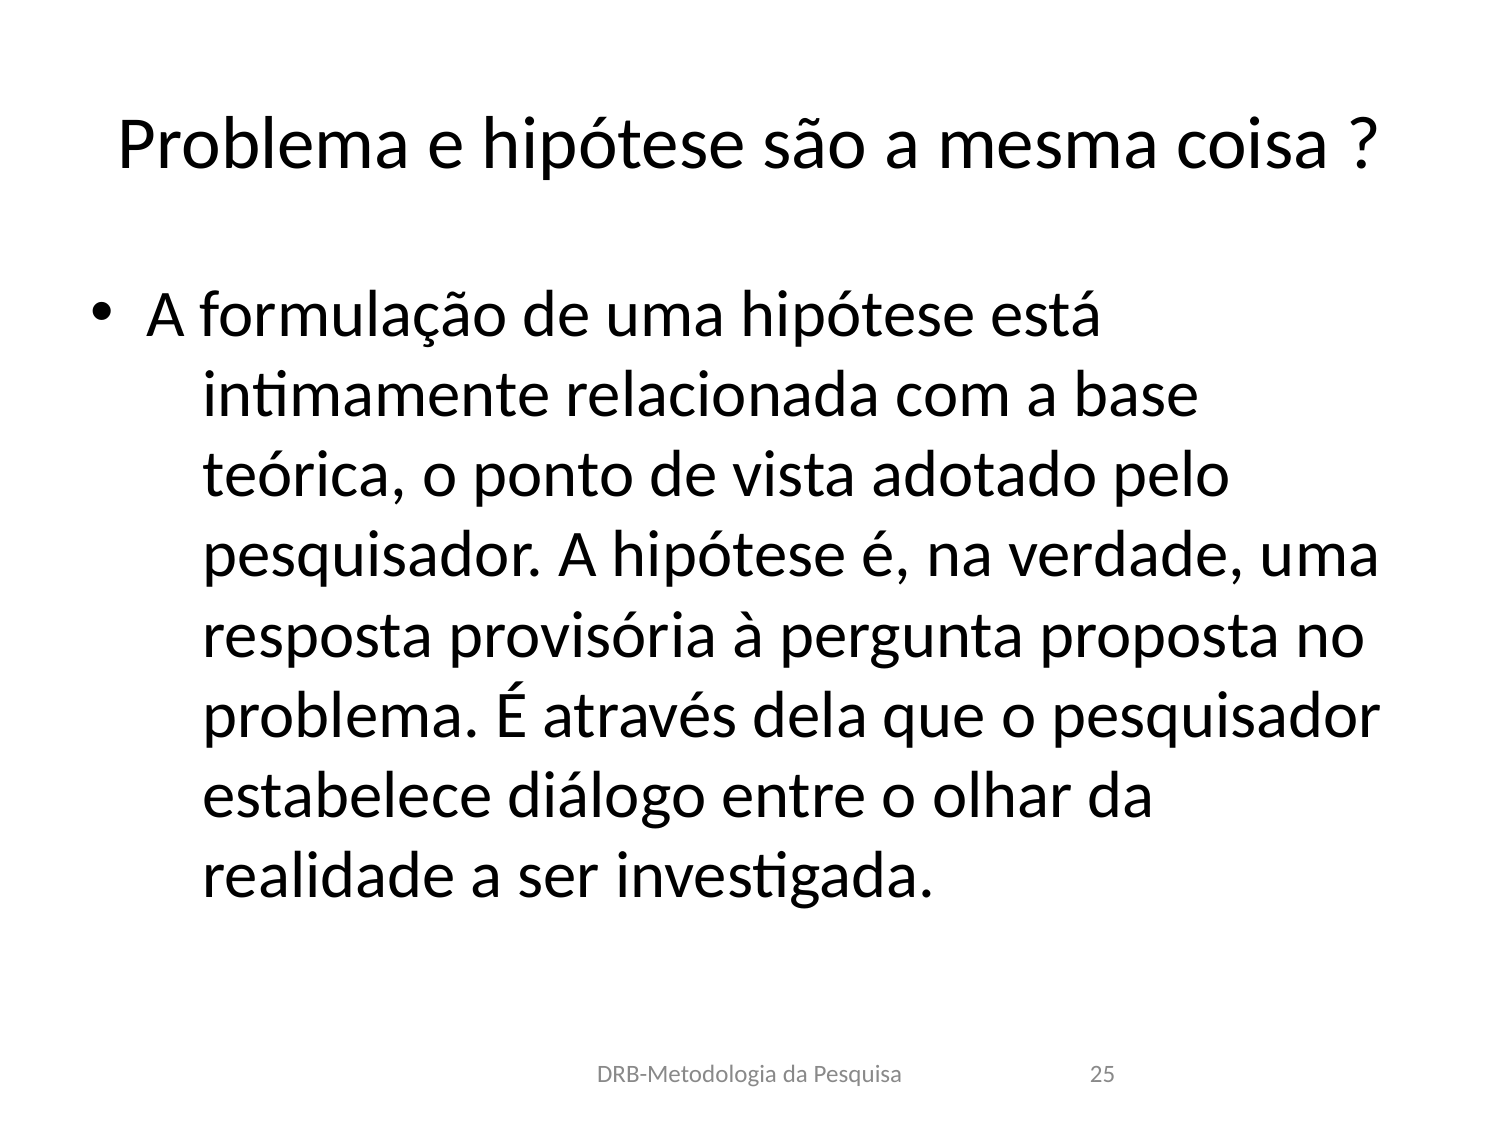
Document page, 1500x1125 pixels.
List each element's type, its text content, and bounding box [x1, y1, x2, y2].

text_box 25 [1074, 1042, 1426, 1103]
title Problema e hipótese são a mesma coisa ? [75, 45, 1426, 233]
list A formulação de uma hipótese está intimamente relacionada com a base teórica, o ponto de vista adotado pelo pesquisador. A hipótese é, na verdade, uma resposta provisória à pergunta proposta no problema. É através dela que o pesquisador estabelece diálogo entre o olhar da realidade a ser investigada. [75, 262, 1426, 1005]
text_box DRB-Metodologia da Pesquisa [512, 1042, 988, 1103]
